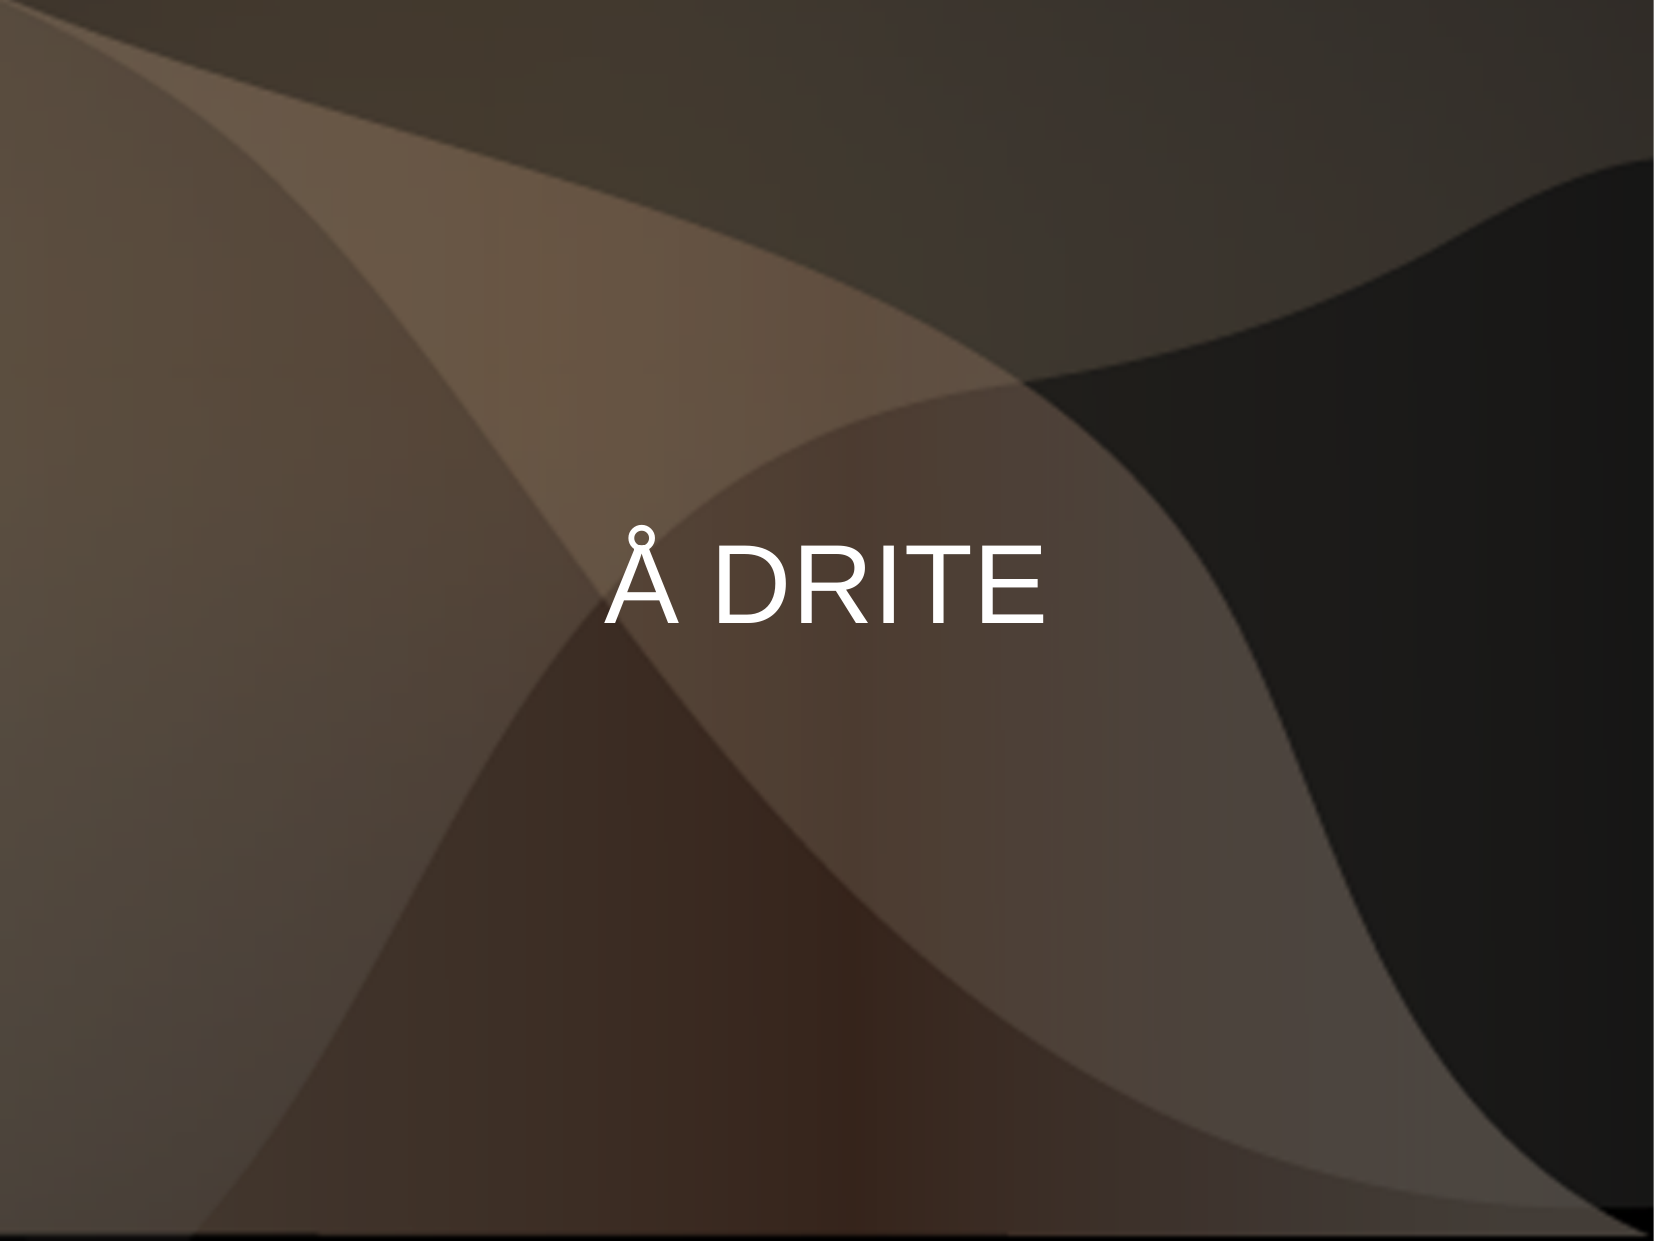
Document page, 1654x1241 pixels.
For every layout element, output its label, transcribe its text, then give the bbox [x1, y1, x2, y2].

subtitle Å DRITE [82, 49, 1571, 1109]
